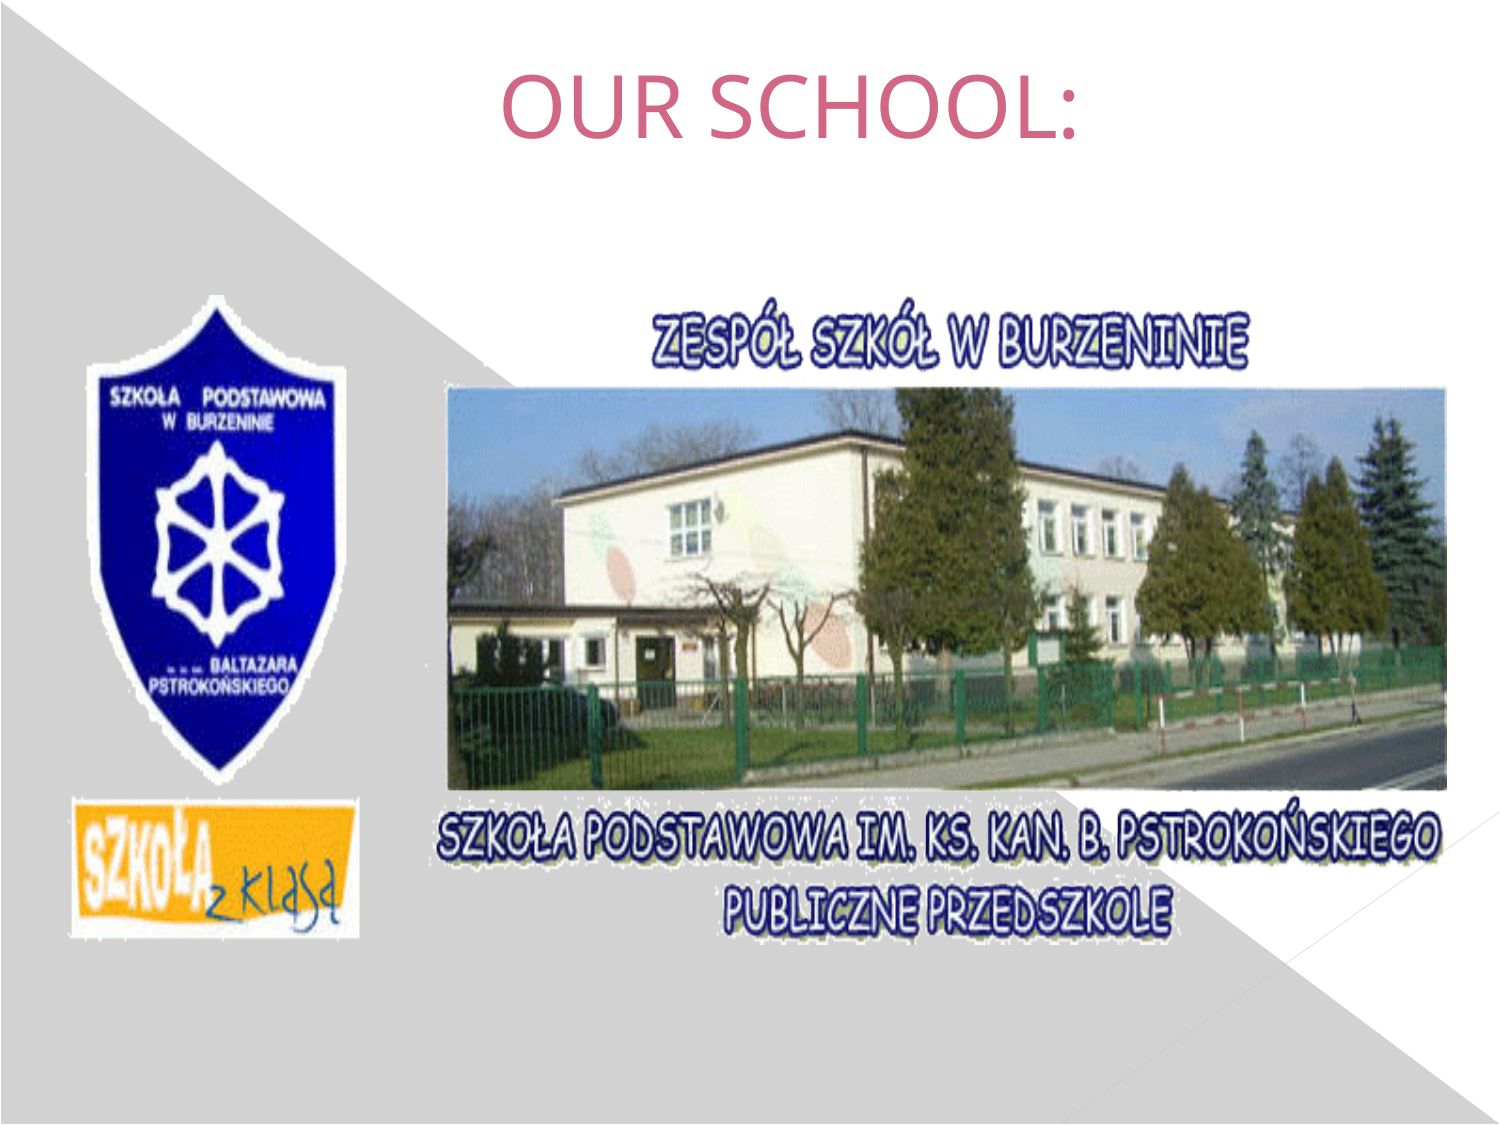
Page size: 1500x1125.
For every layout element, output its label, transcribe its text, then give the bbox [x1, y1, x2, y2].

picture [59, 295, 1447, 945]
title OUR SCHOOL: [75, 43, 1425, 274]
